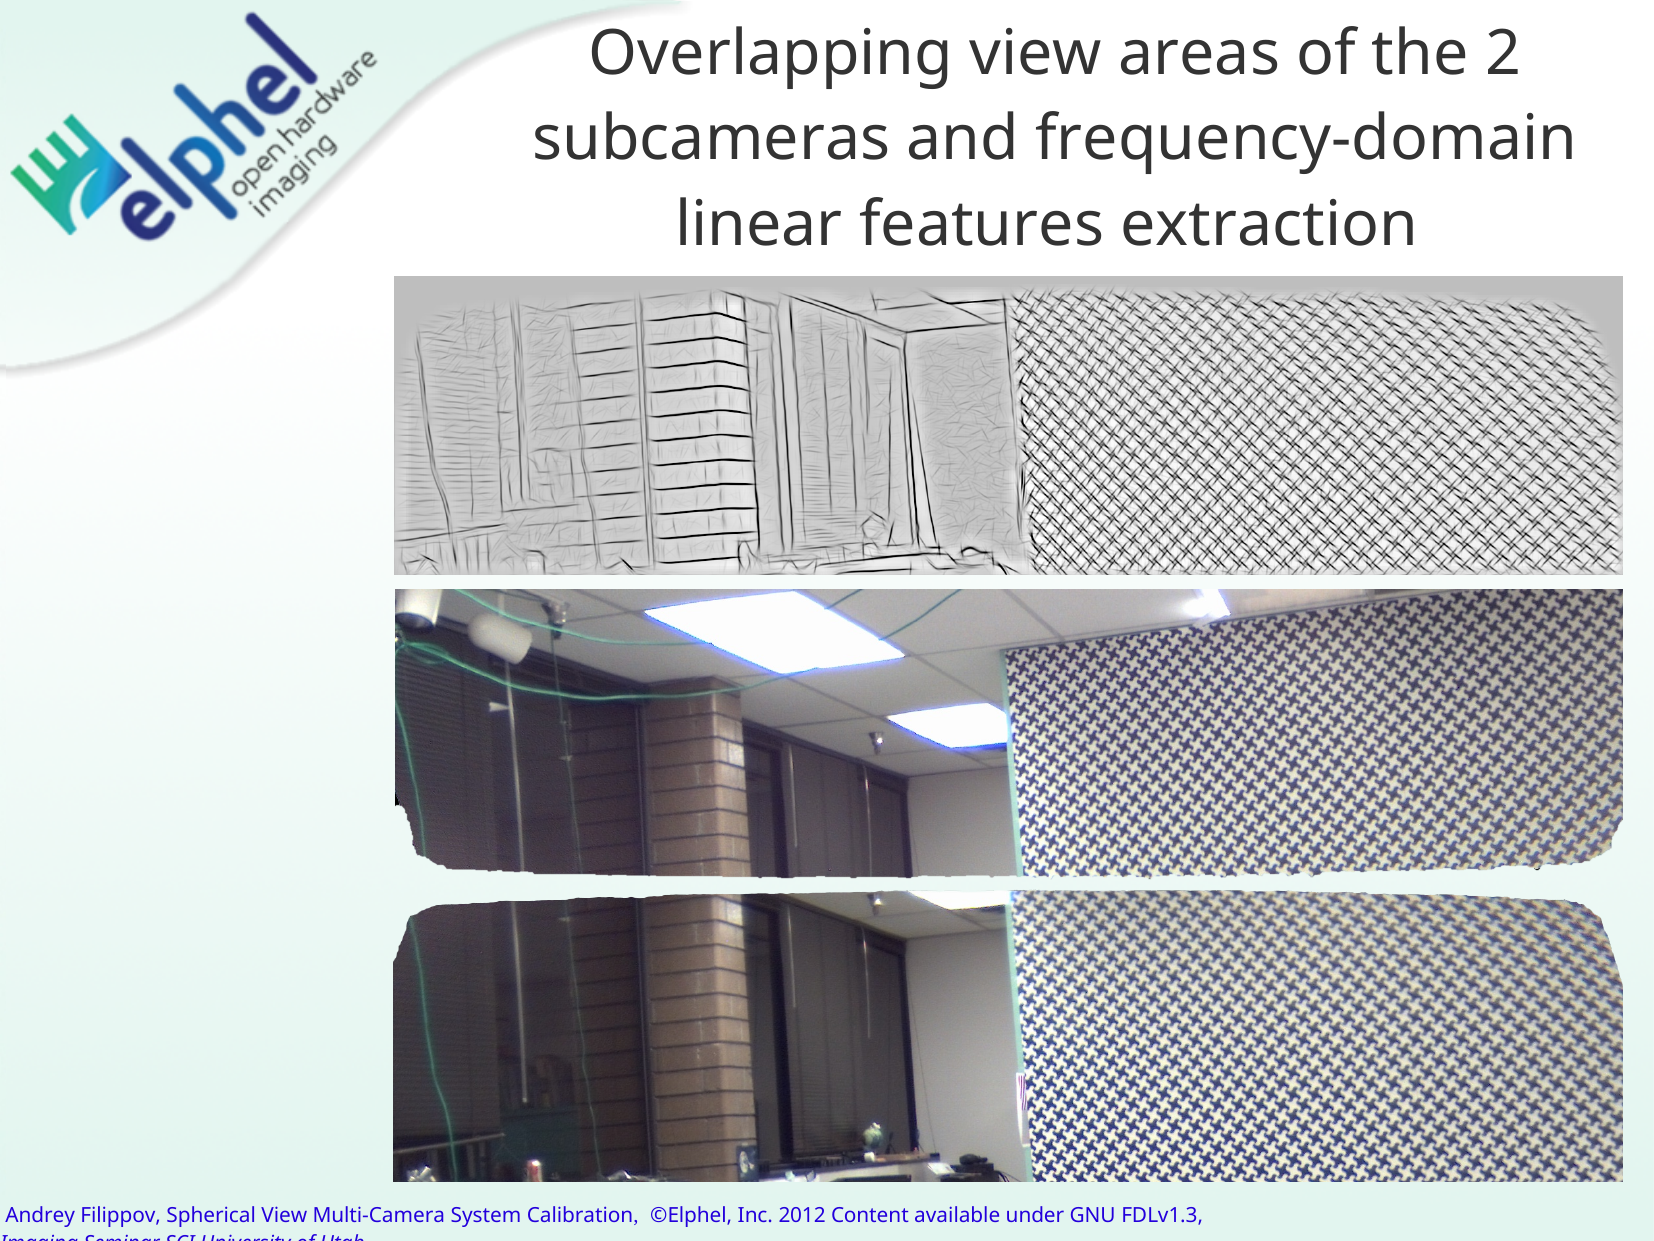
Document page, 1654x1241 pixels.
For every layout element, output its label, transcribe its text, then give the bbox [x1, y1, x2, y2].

title Overlapping view areas of the 2 subcameras and frequency-domain linear features extraction [479, 27, 1632, 244]
picture [0, 0, 1654, 1241]
